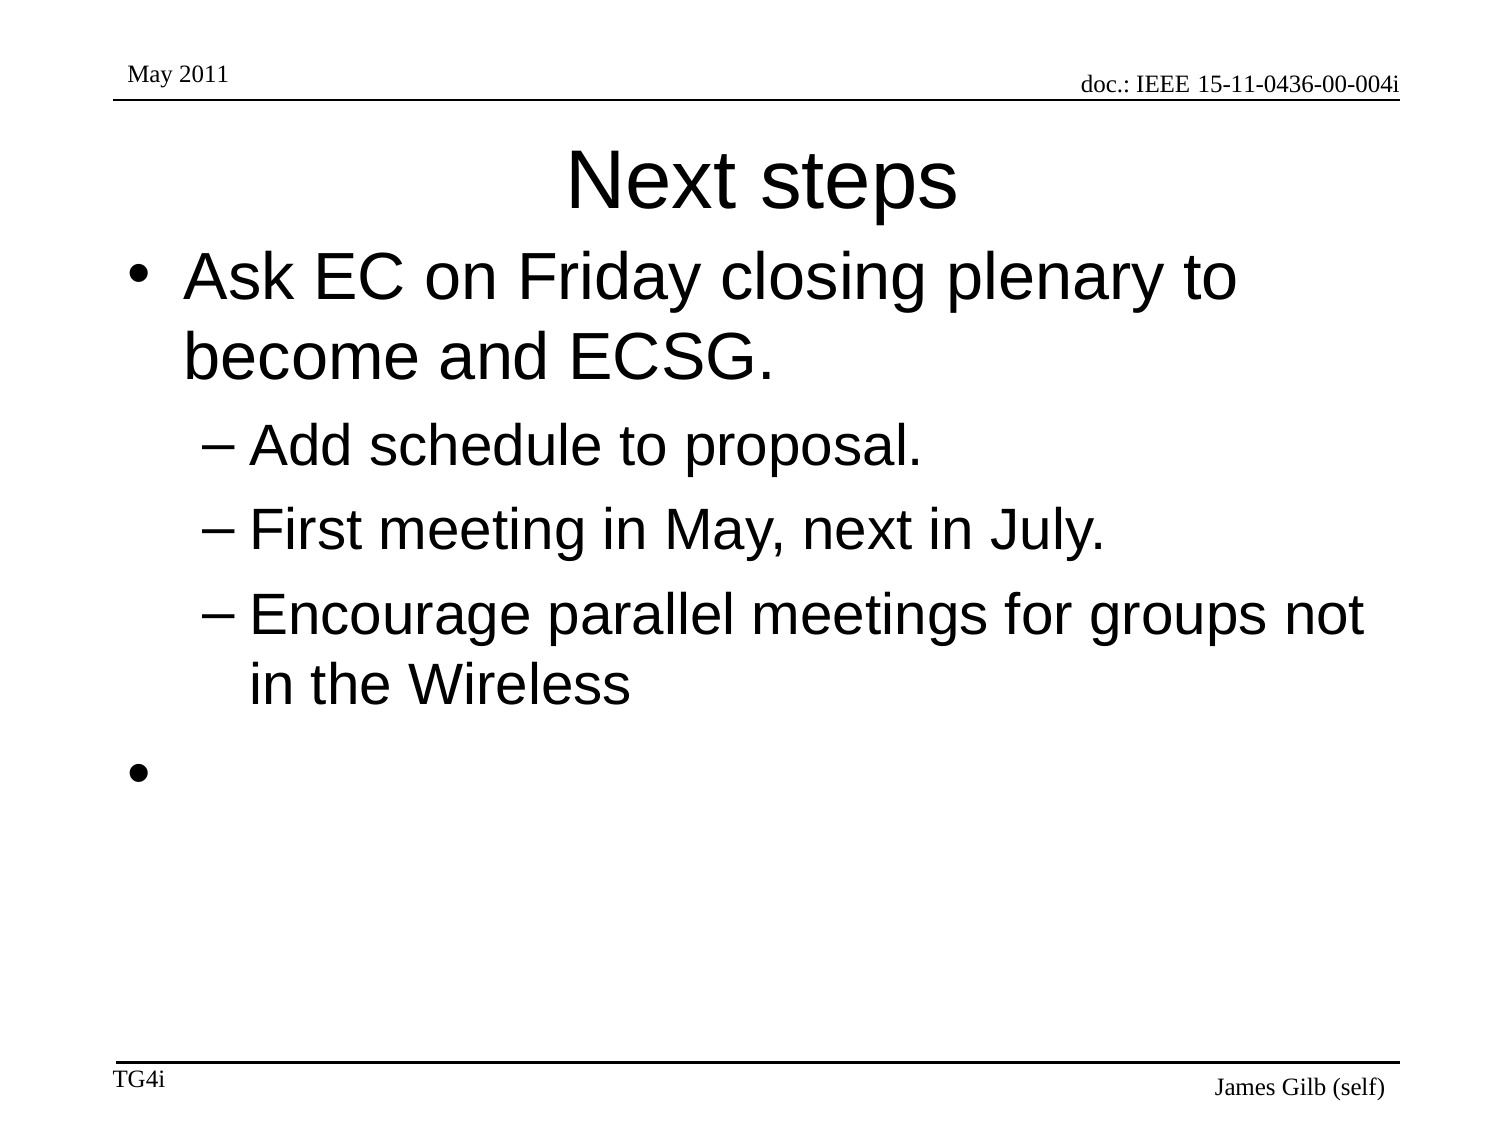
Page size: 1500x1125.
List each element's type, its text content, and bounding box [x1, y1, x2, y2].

title Next steps [125, 112, 1401, 238]
list Ask EC on Friday closing plenary to become and ECSG. Add schedule to proposal. First meeting in May, next in July. Encourage parallel meetings for groups not in the Wireless [112, 224, 1388, 1026]
